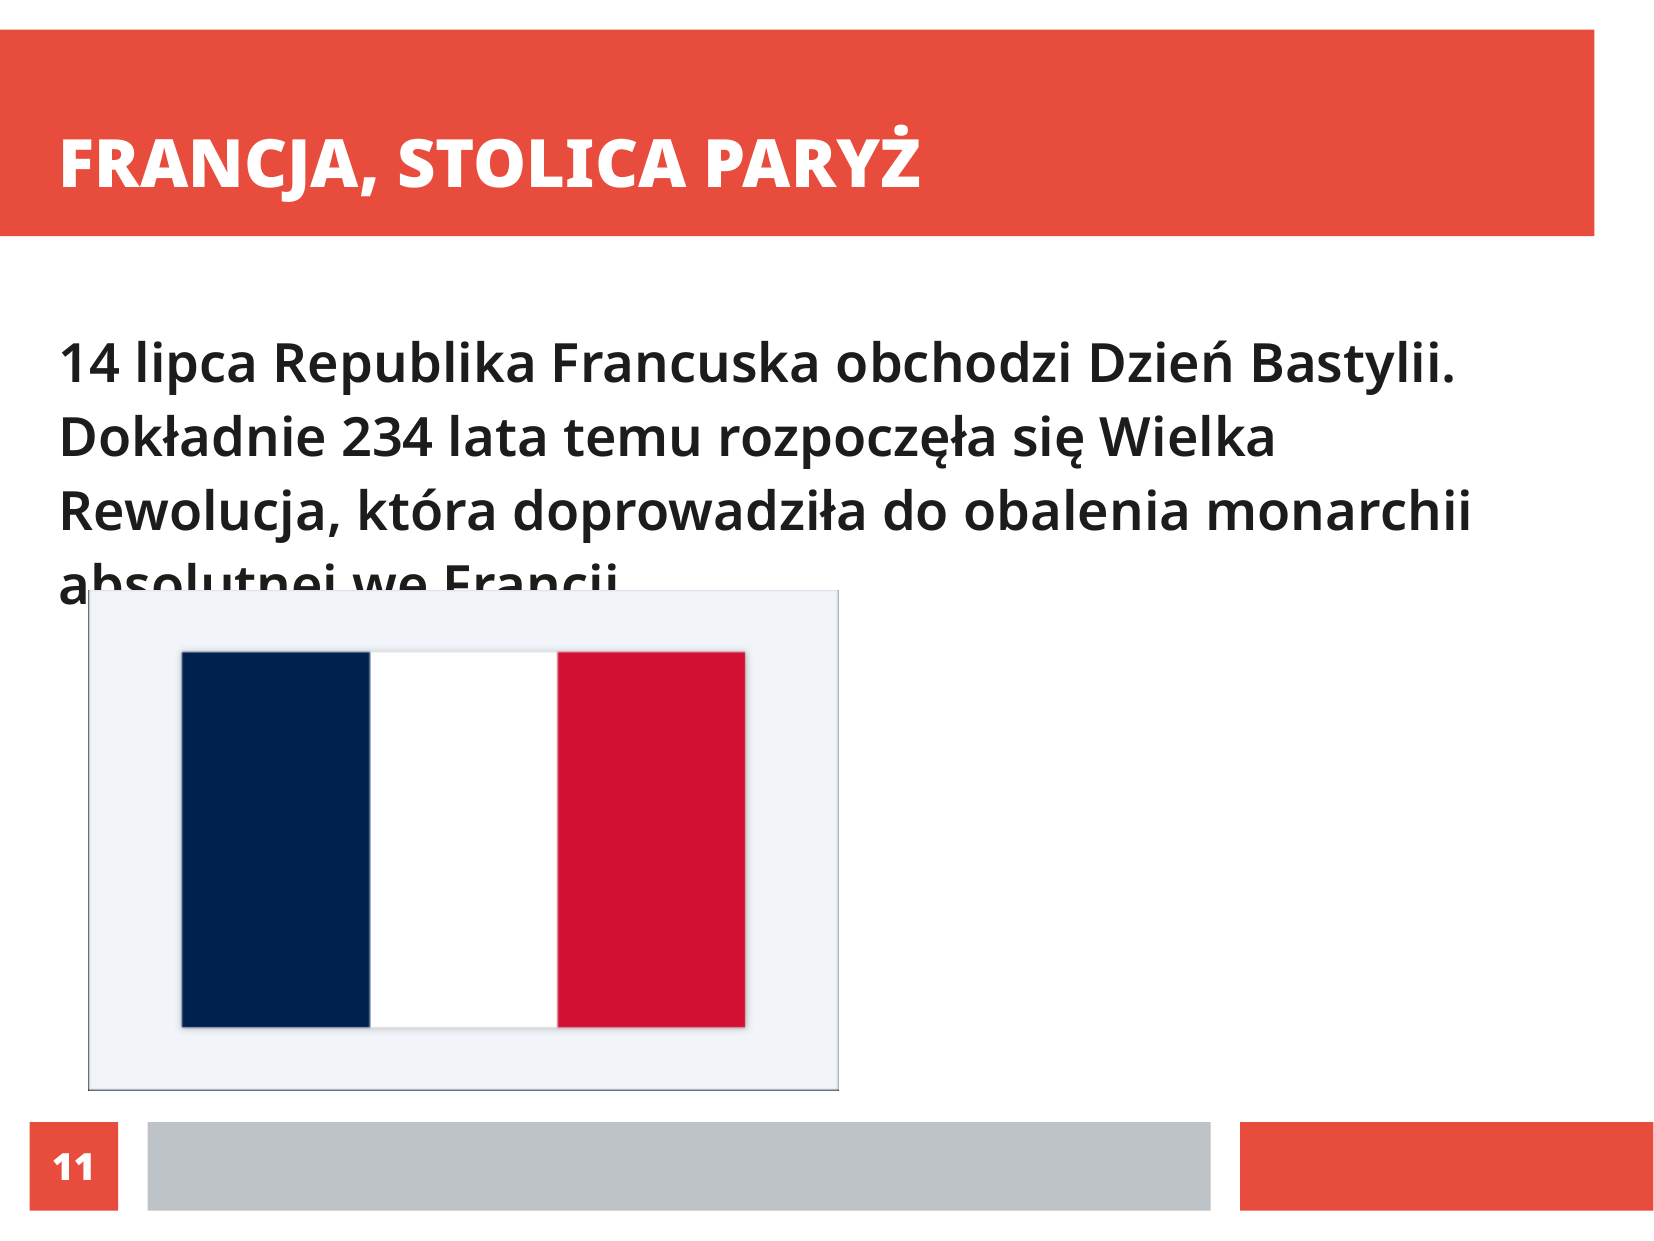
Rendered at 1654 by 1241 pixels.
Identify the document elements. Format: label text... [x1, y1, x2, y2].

title FRANCJA, STOLICA PARYŻ [59, 59, 1595, 207]
picture [88, 590, 839, 1091]
list 14 lipca Republika Francuska obchodzi Dzień Bastylii. Dokładnie 234 lata temu rozpoczęła się Wielka Rewolucja, która doprowadziła do obalenia monarchii absolutnej we Francji. [59, 324, 1565, 1093]
